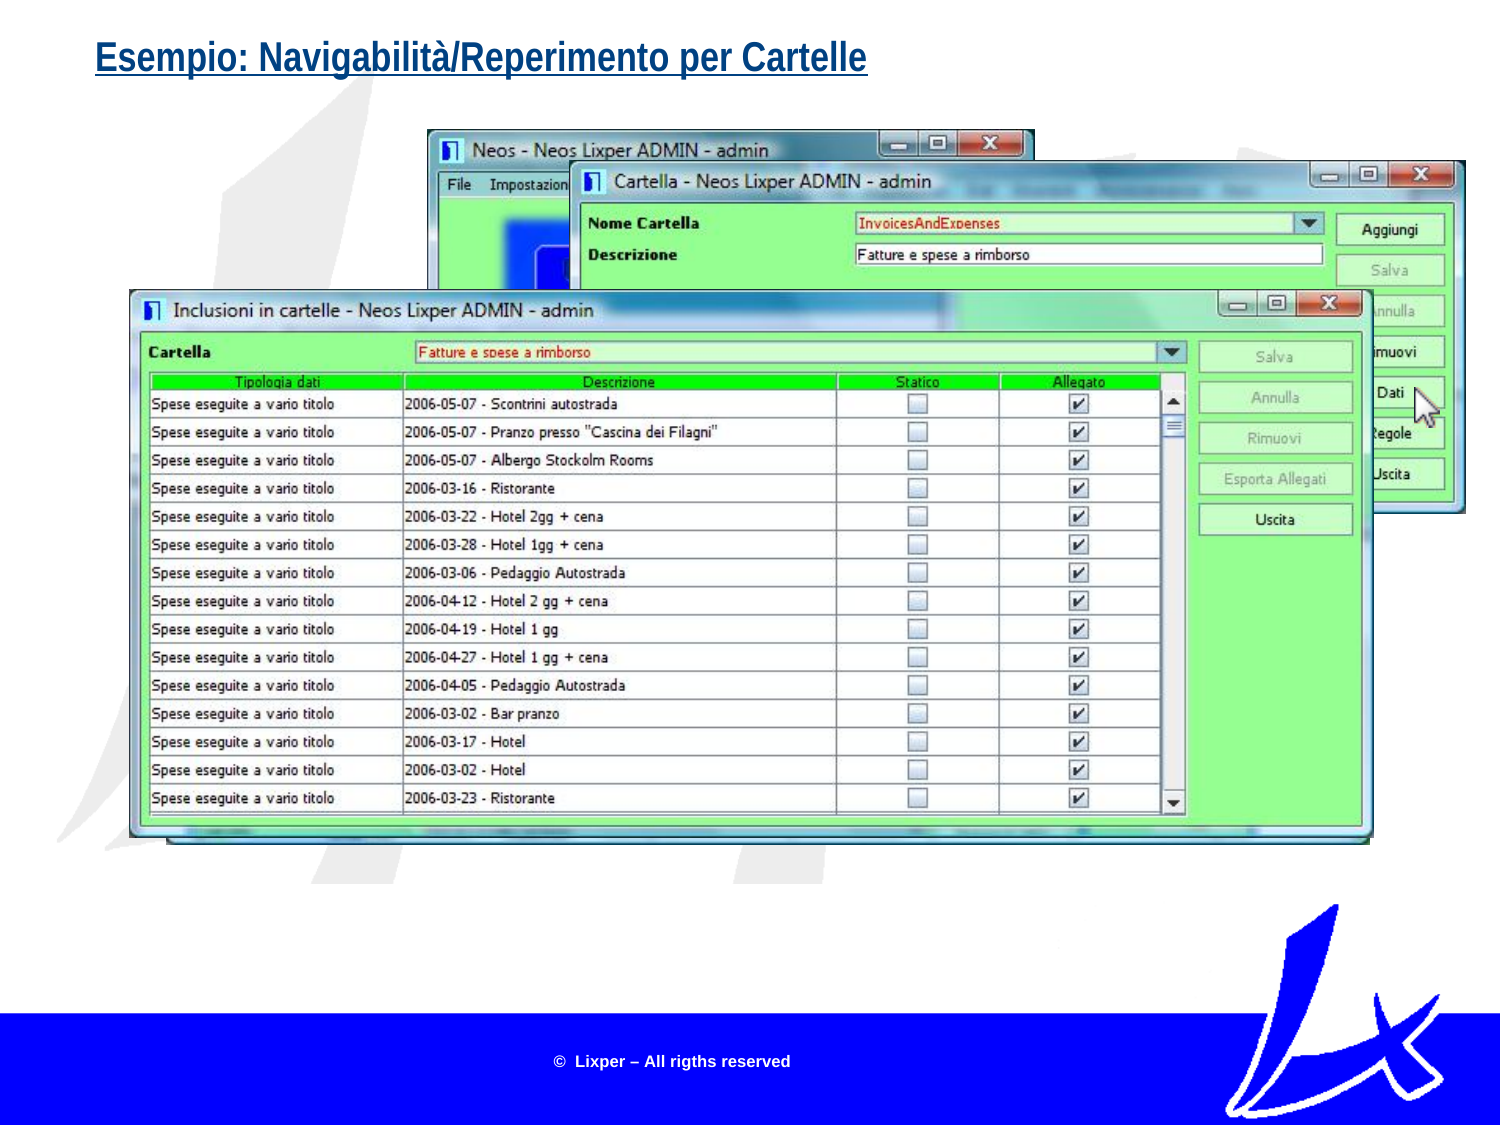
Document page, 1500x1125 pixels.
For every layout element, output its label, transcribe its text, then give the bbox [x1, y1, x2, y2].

picture [0, 0, 1500, 1125]
title Esempio: Navigabilità/Reperimento per Cartelle [80, 33, 1376, 107]
